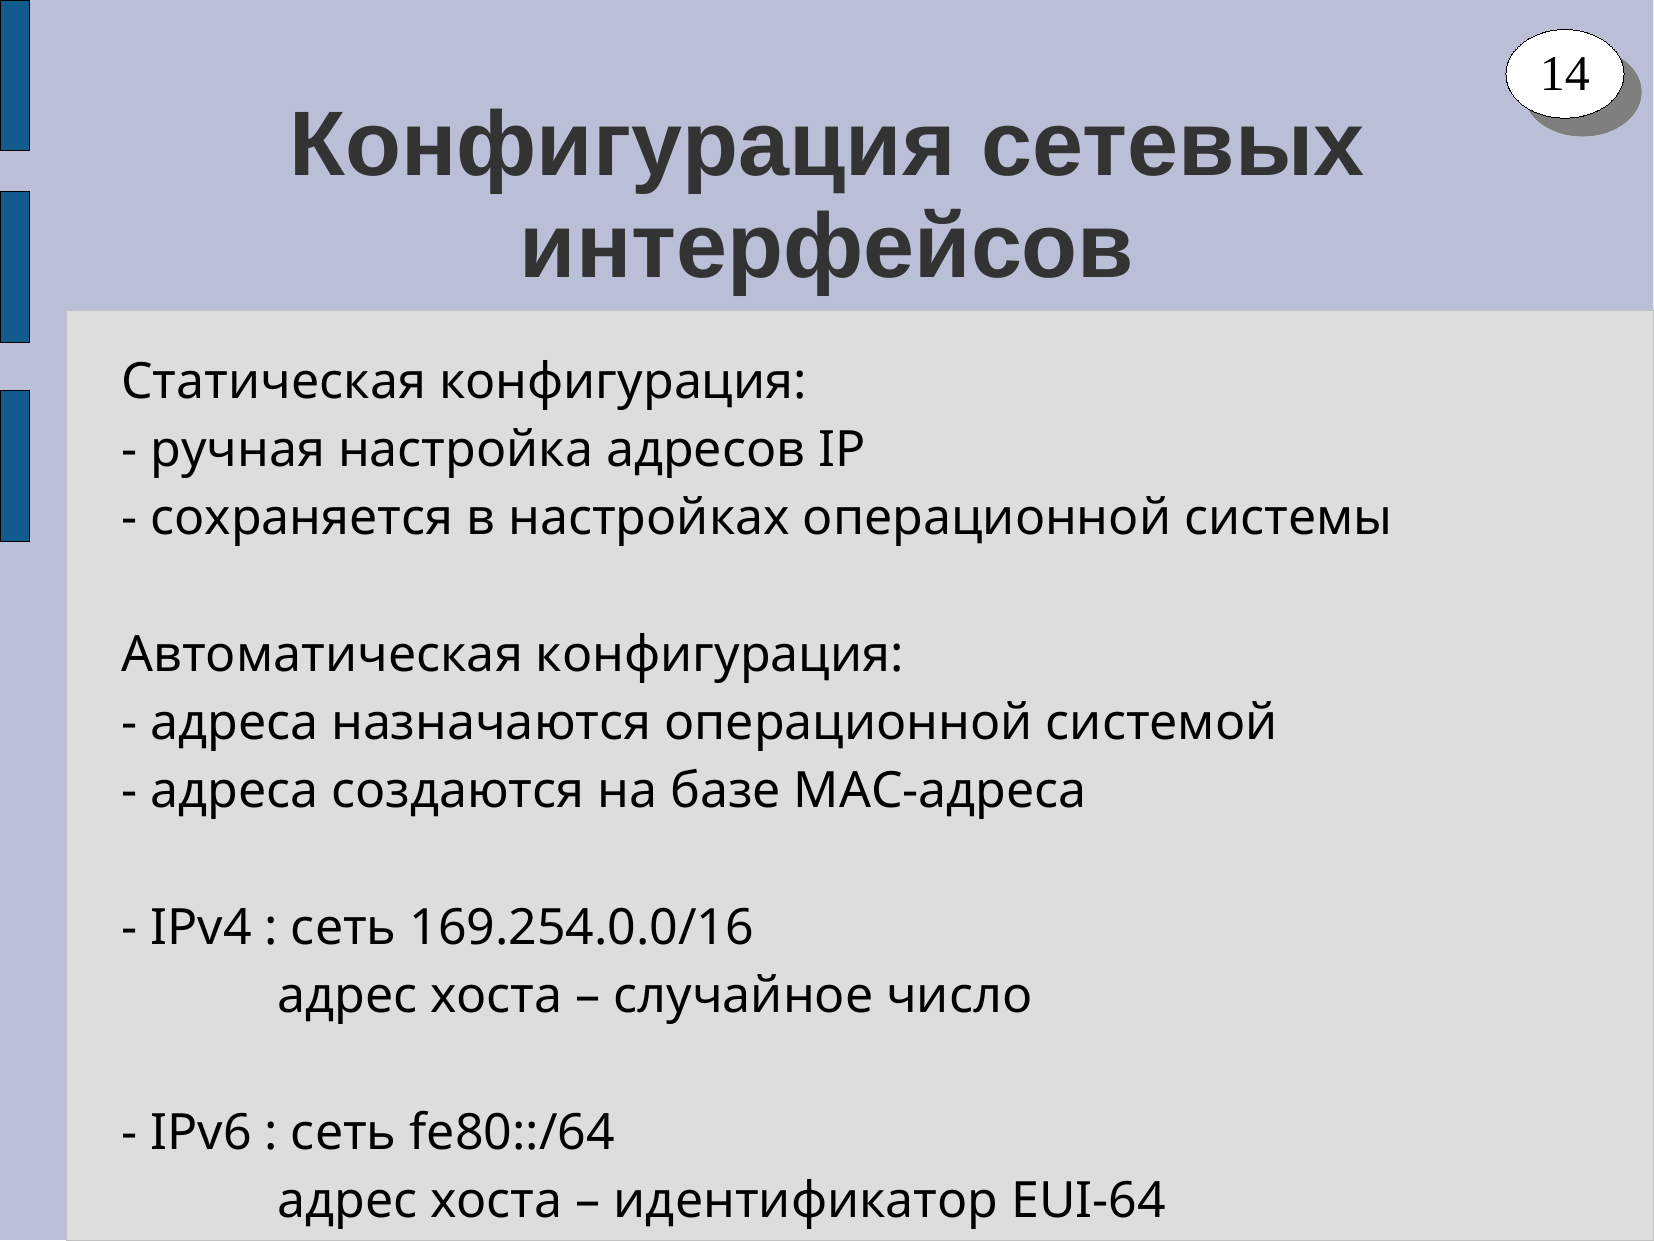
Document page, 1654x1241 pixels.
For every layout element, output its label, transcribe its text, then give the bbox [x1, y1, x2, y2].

title Конфигурация сетевых интерфейсов [121, 91, 1534, 299]
text_box 14 [1505, 29, 1625, 119]
subtitle Статическая конфигурация: - ручная настройка адресов IP - сохраняется в настройках операционной системы Автоматическая конфигурация: - адреса назначаются операционной системой - адреса создаются на базе MAC-адреса - IPv4 : сеть 169.254.0.0/16 адрес хоста – случайное число - IPv6 : сеть fe80::/64 адрес хоста – идентификатор EUI-64 [121, 344, 1534, 1164]
